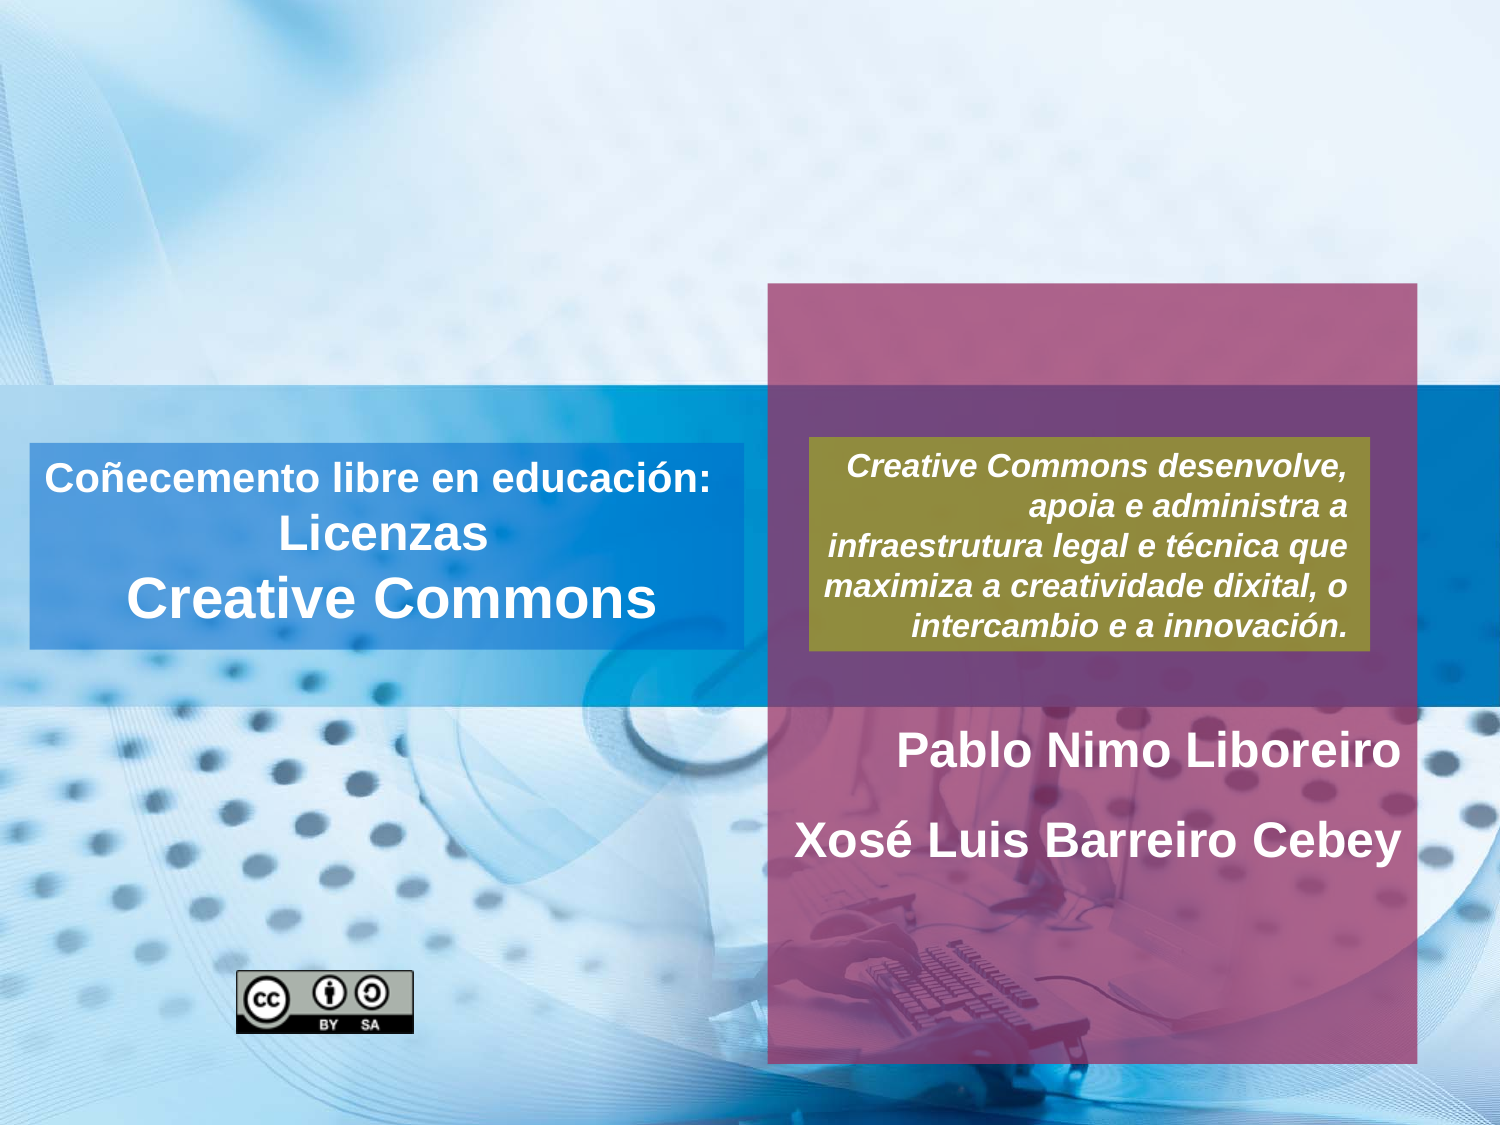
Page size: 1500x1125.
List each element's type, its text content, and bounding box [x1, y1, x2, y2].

picture [0, 0, 1500, 1125]
text_box Coñecemento libre en educación: Licenzas Creative Commons [29, 442, 745, 650]
text_box Pablo Nimo Liboreiro Xosé Luis Barreiro Cebey [767, 283, 1418, 1064]
text_box Creative Commons desenvolve, apoia e administra a infraestrutura legal e técnica que maximiza a creatividade dixital, o intercambio e a innovación. [809, 437, 1371, 652]
